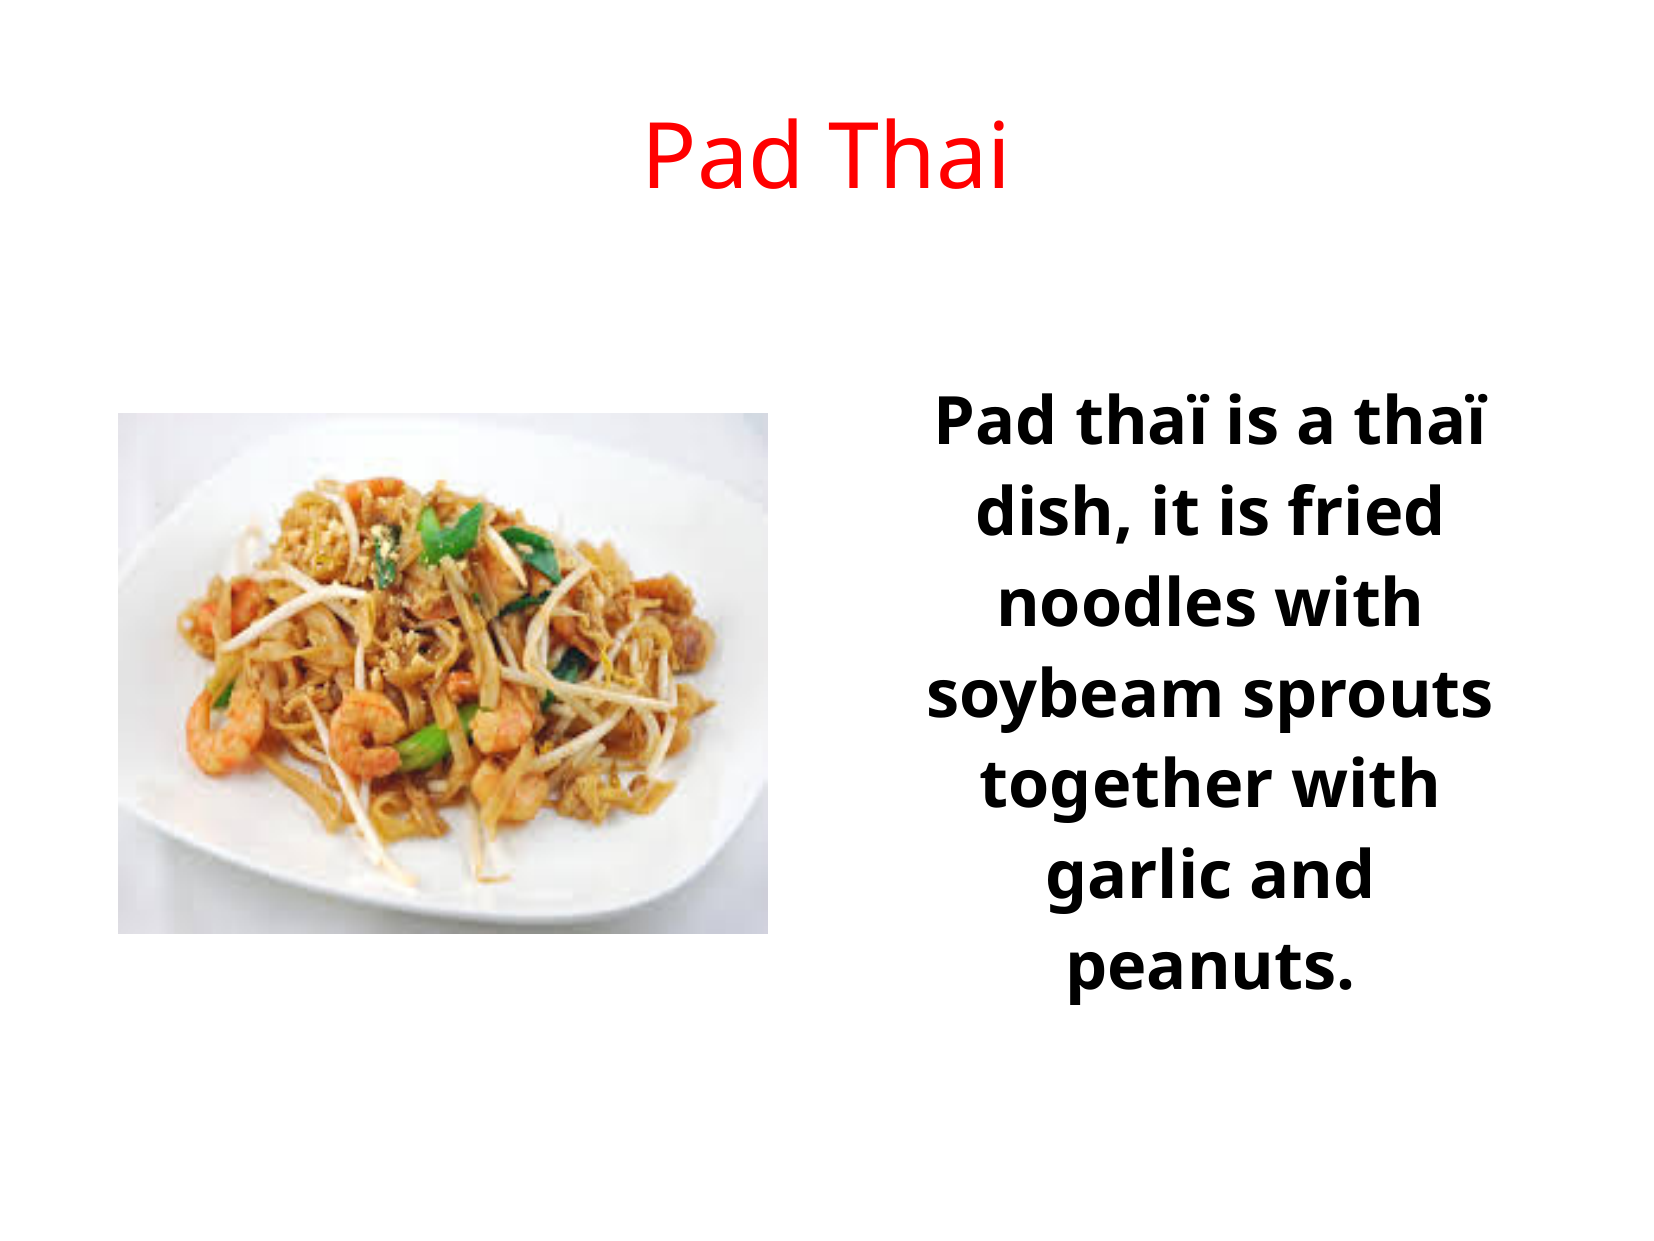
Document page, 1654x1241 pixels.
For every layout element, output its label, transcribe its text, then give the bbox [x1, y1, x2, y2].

title Pad Thai [82, 49, 1571, 257]
text_box Pad thaï is a thaï dish, it is fried noodles with soybeam sprouts together with garlic and peanuts. [885, 366, 1536, 1110]
picture [118, 413, 768, 934]
